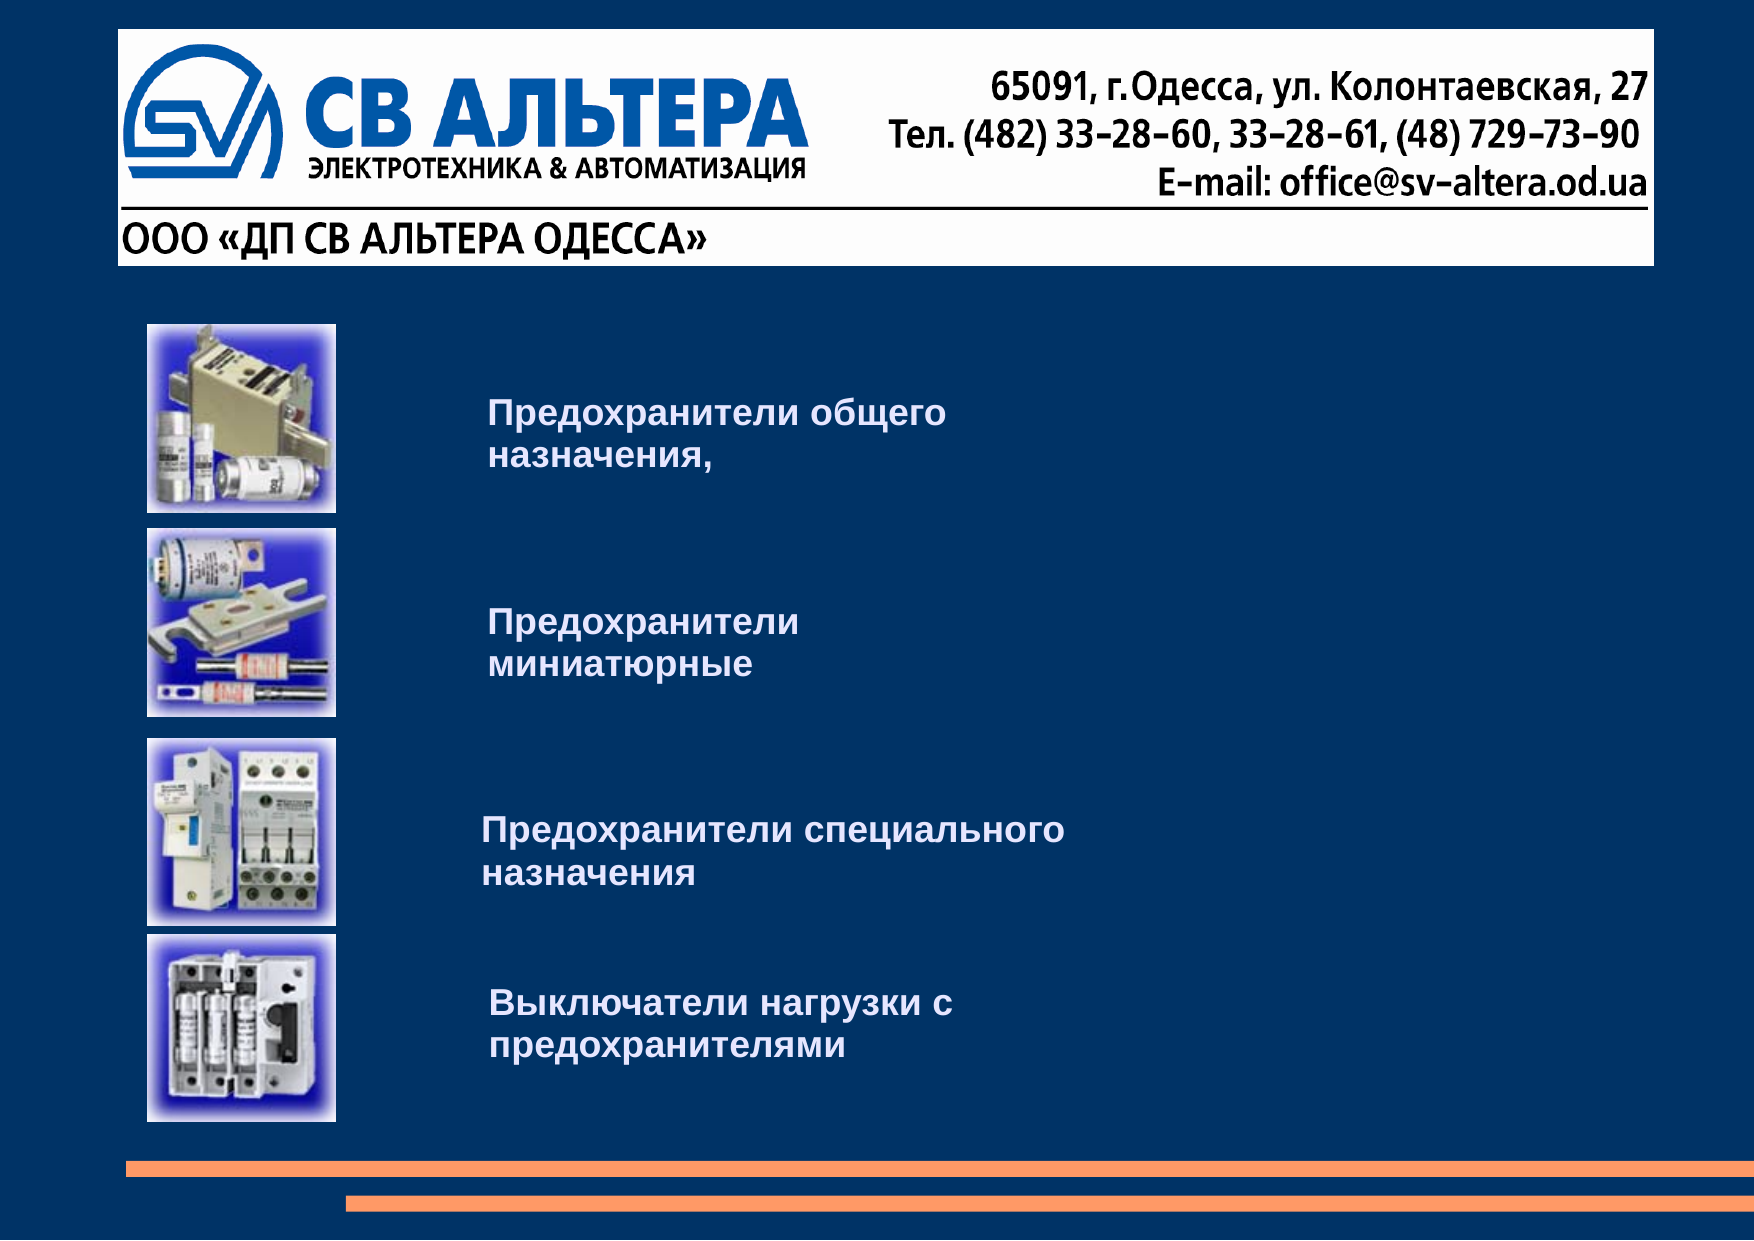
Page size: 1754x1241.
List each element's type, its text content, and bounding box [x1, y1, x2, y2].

text_box Предохранители миниатюрные [472, 592, 1047, 694]
picture [147, 934, 336, 1123]
picture [147, 738, 336, 926]
picture [147, 324, 336, 513]
text_box Предохранители специального назначения [466, 801, 1249, 903]
picture [147, 528, 336, 717]
text_box Предохранители общего назначения, [472, 383, 1153, 486]
picture [118, 29, 1654, 266]
text_box Выключатели нагрузки с предохранителями [473, 974, 1270, 1076]
